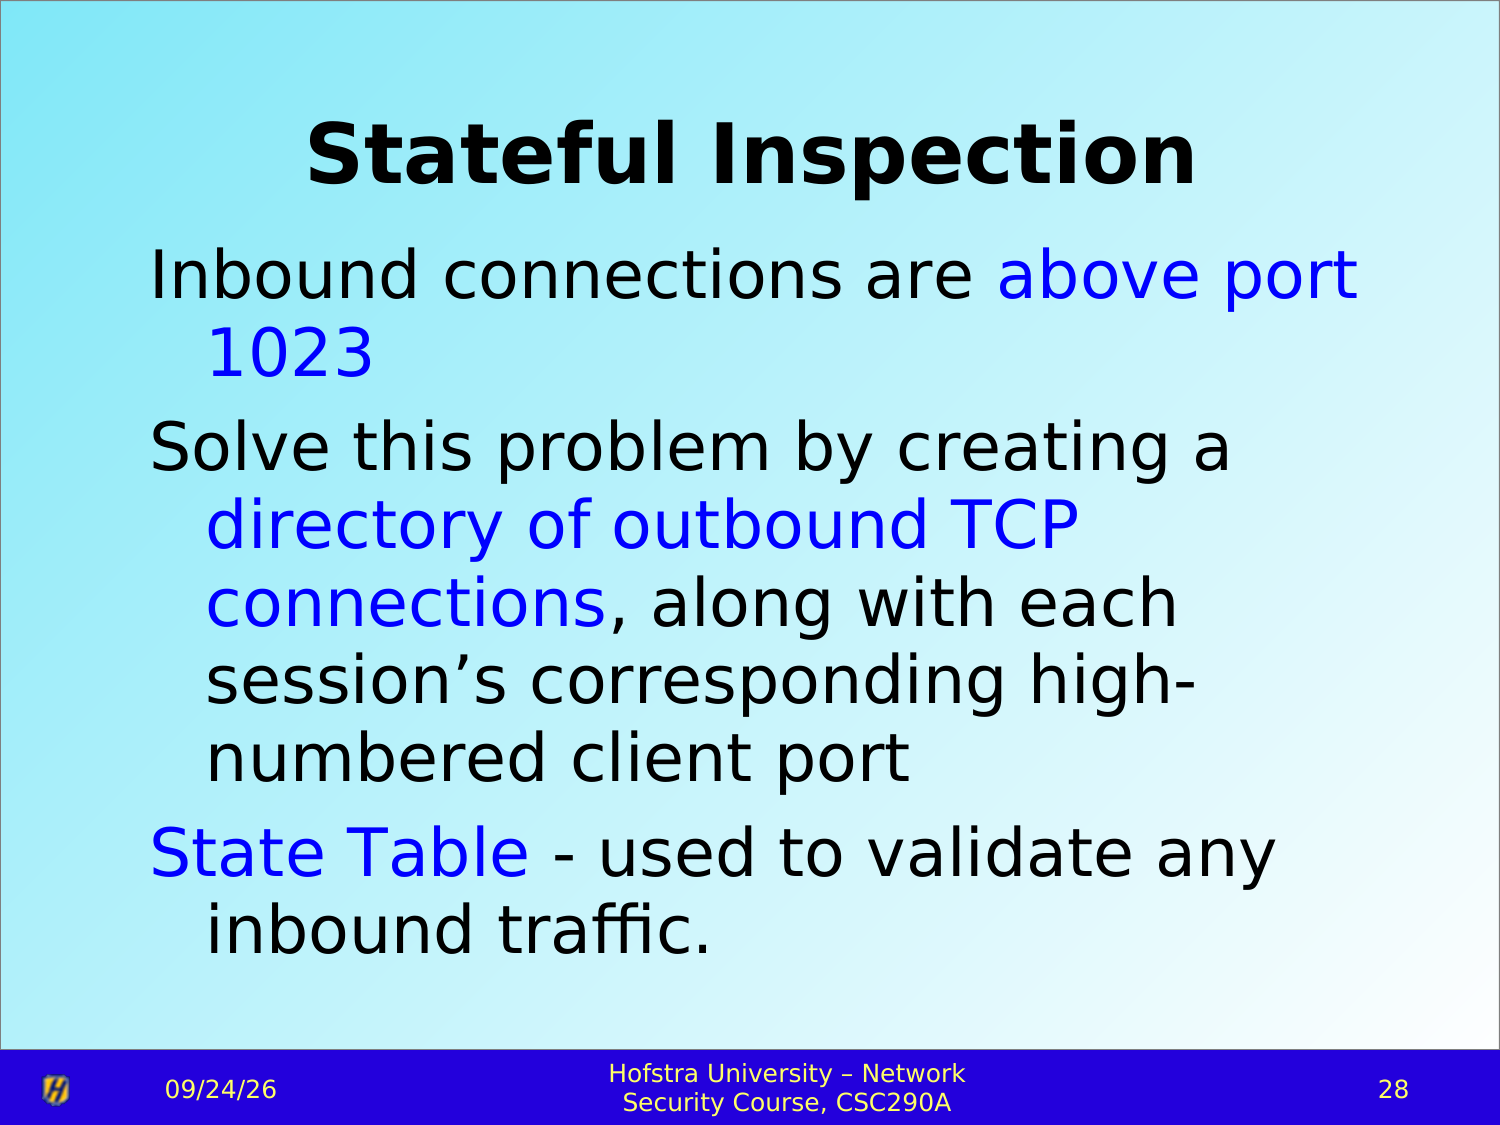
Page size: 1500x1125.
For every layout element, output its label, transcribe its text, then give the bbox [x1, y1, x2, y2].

picture [37, 1072, 76, 1110]
title Stateful Inspection [112, 95, 1391, 212]
list Inbound connections are above port 1023 Solve this problem by creating a directory of outbound TCP connections, along with each session’s corresponding high-numbered client port State Table - used to validate any inbound traffic. [134, 228, 1410, 979]
